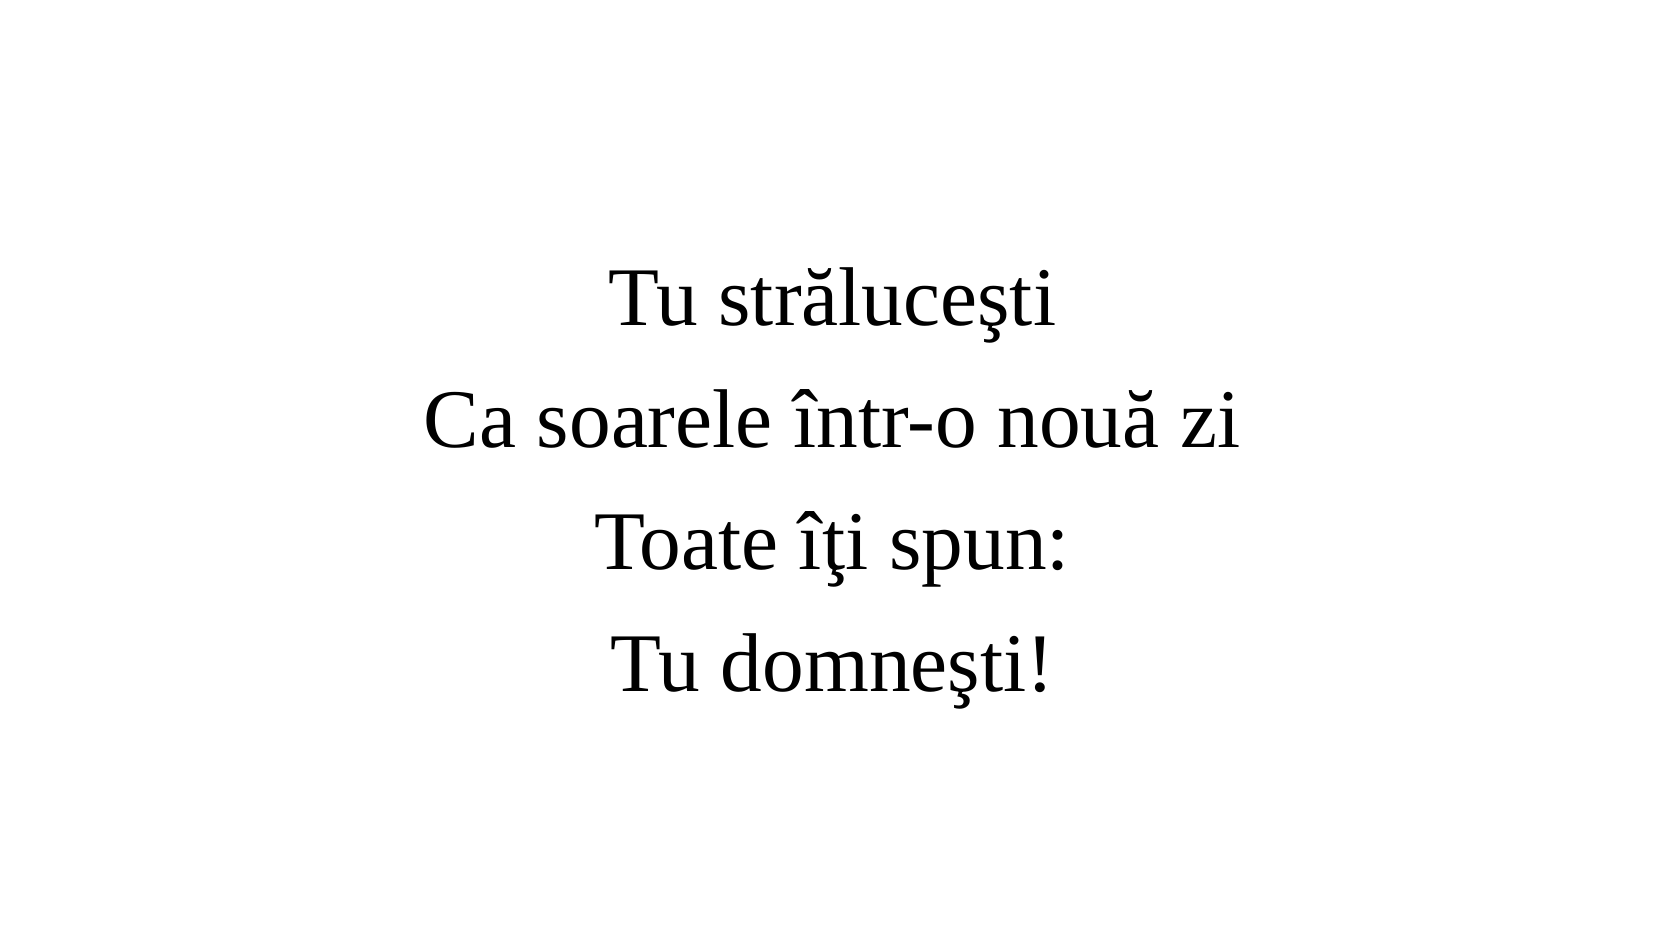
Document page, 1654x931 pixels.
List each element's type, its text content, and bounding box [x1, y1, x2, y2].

subtitle Tu străluceşti Ca soarele într-o nouă zi Toate îţi spun: Tu domneşti! [94, 238, 1571, 712]
